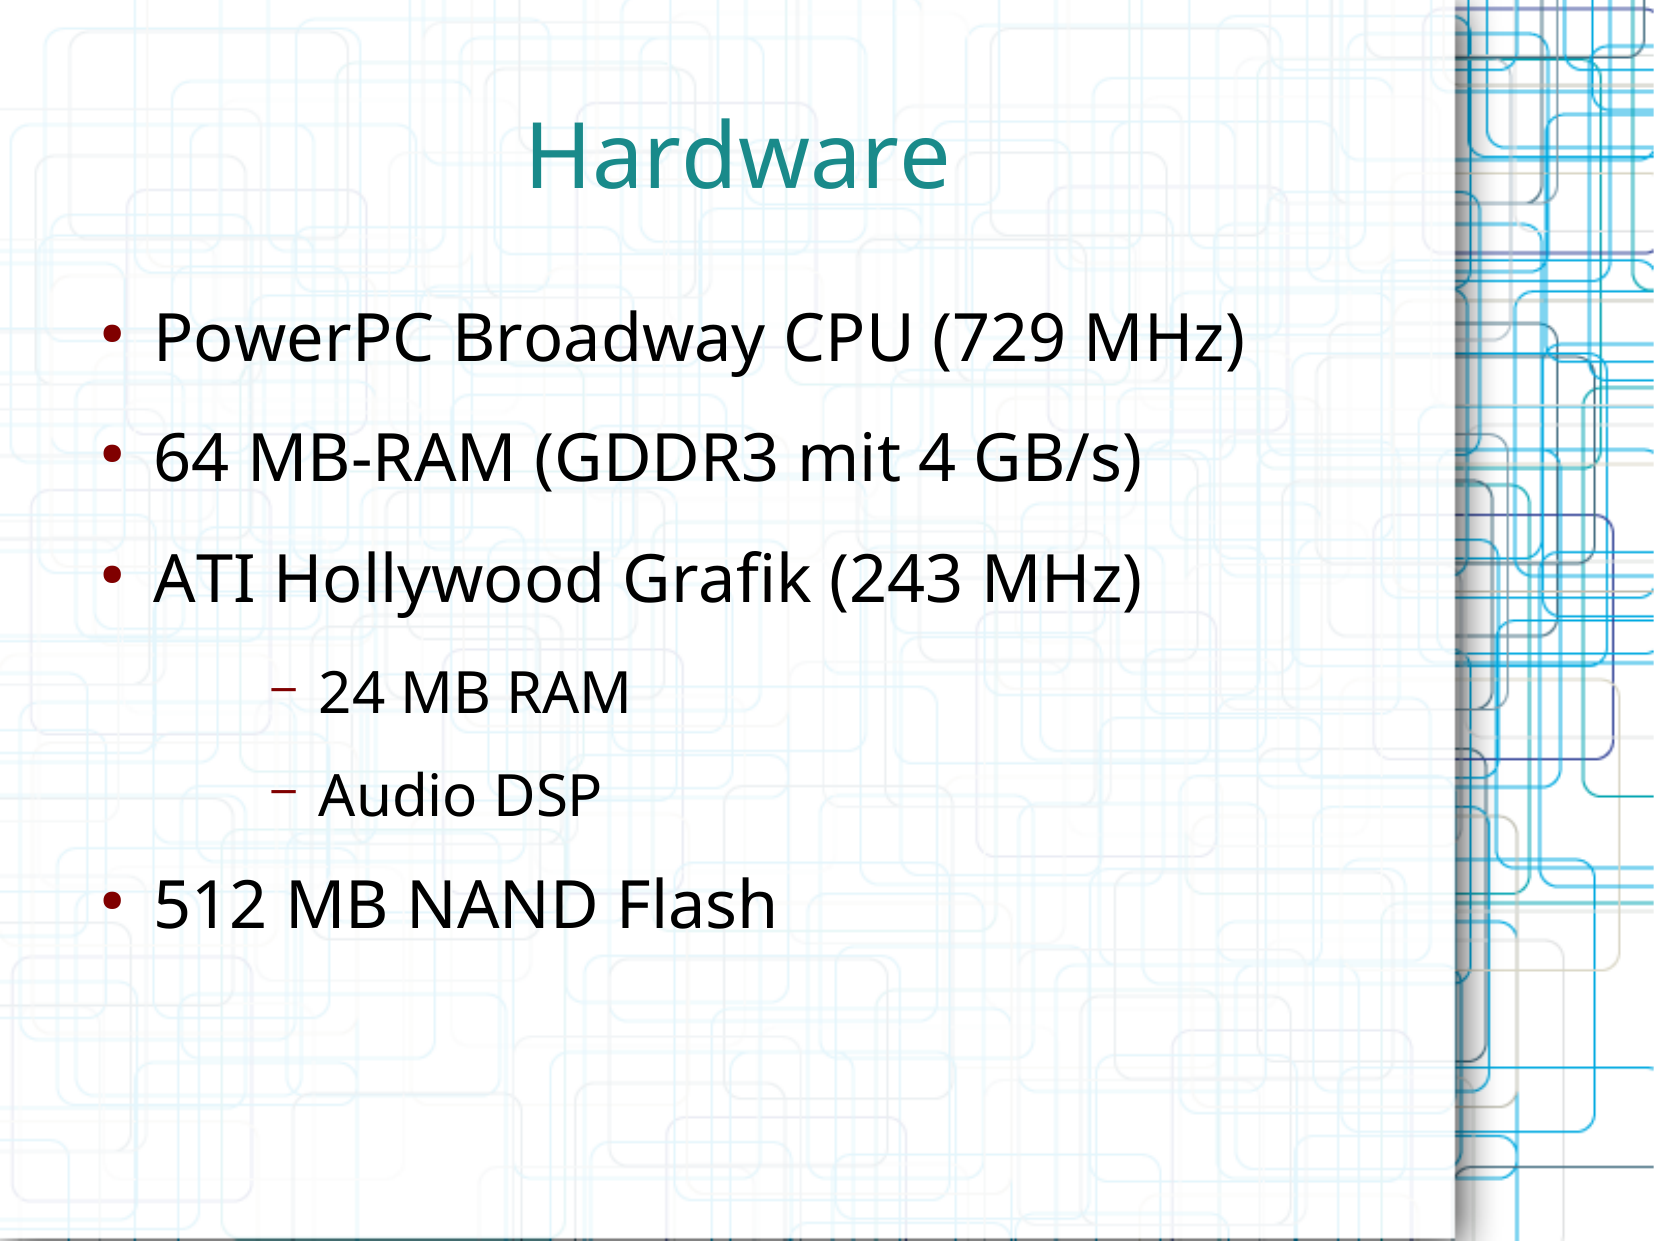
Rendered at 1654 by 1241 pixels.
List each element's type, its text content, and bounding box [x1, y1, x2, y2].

picture [0, 0, 1654, 1241]
title Hardware [59, 49, 1418, 257]
list PowerPC Broadway CPU (729 MHz) 64 MB-RAM (GDDR3 mit 4 GB/s) ATI Hollywood Grafik (243 MHz) 24 MB RAM Audio DSP 512 MB NAND Flash [82, 290, 1418, 1109]
